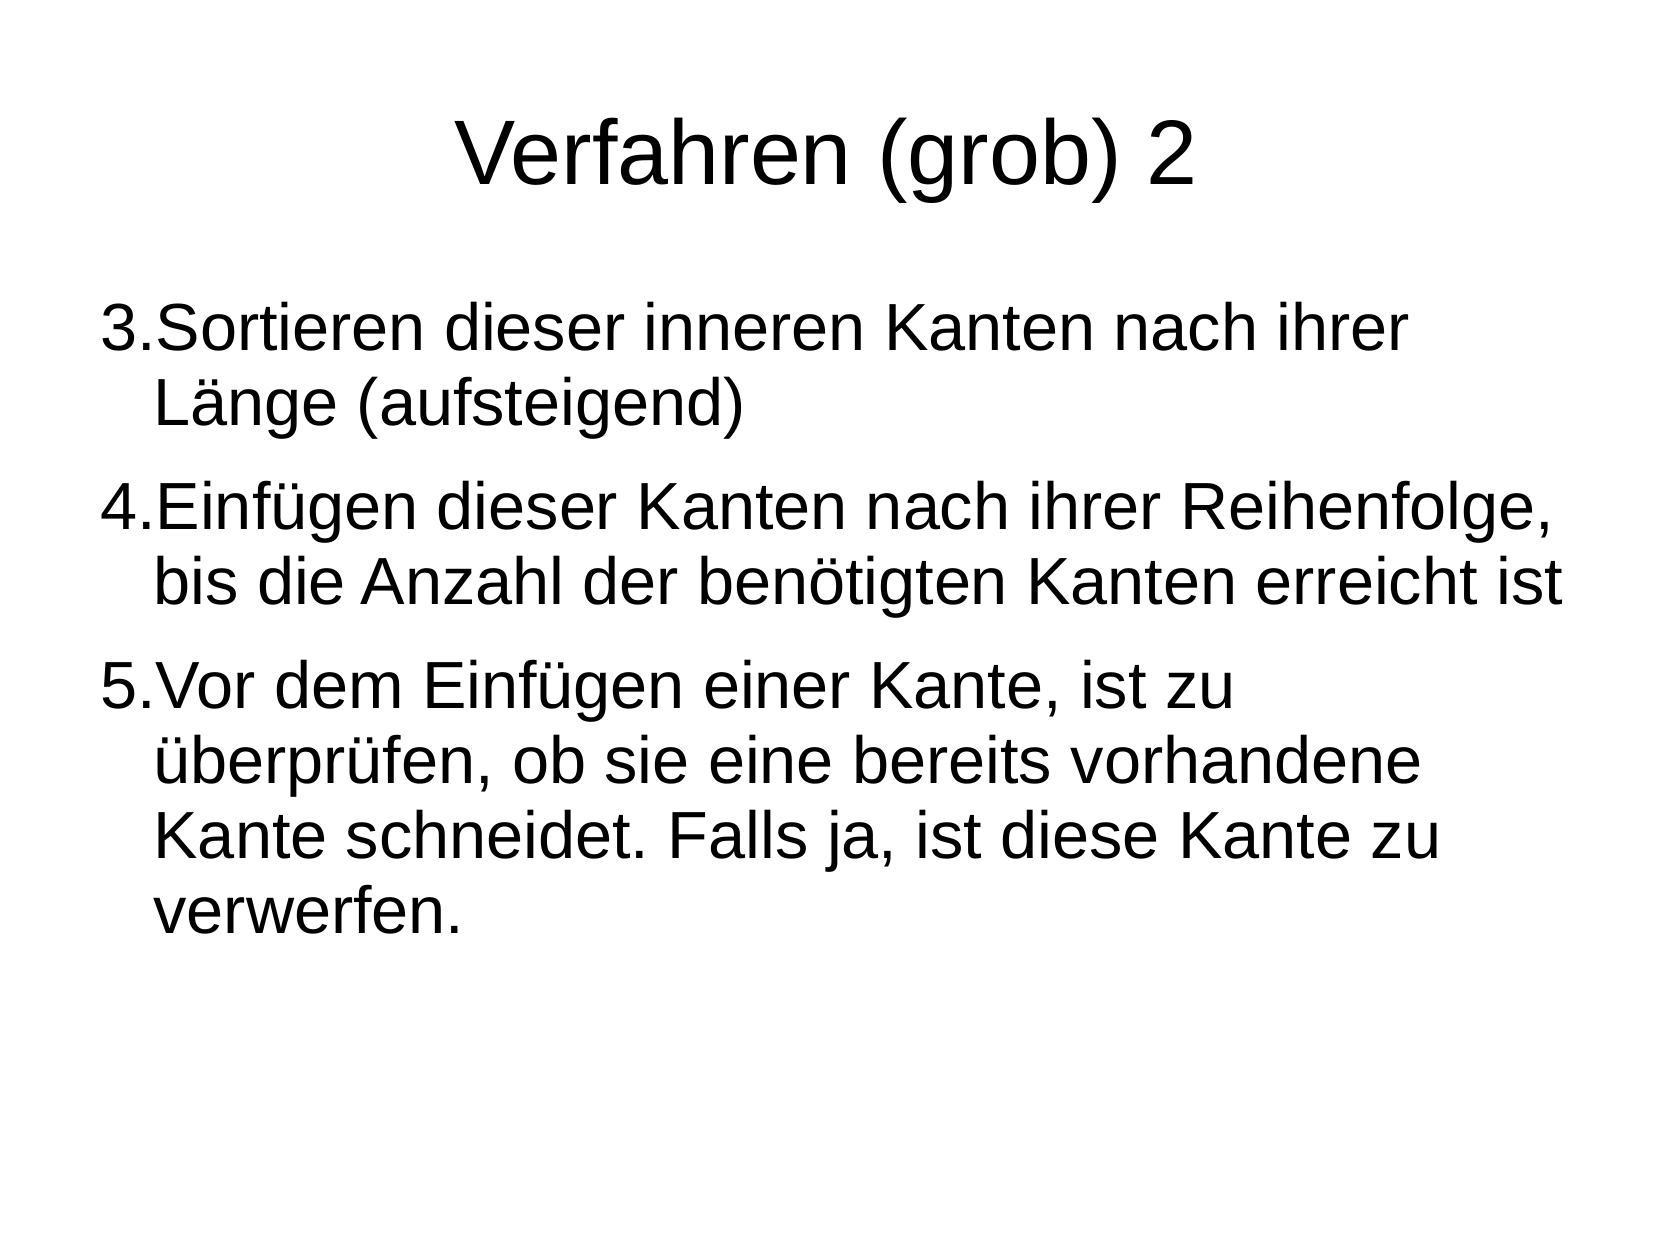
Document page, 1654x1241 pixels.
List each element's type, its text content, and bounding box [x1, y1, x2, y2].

list Sortieren dieser inneren Kanten nach ihrer Länge (aufsteigend) Einfügen dieser Kanten nach ihrer Reihenfolge, bis die Anzahl der benötigten Kanten erreicht ist Vor dem Einfügen einer Kante, ist zu überprüfen, ob sie eine bereits vorhandene Kante schneidet. Falls ja, ist diese Kante zu verwerfen. [82, 290, 1571, 1094]
title Verfahren (grob) 2 [82, 56, 1571, 250]
